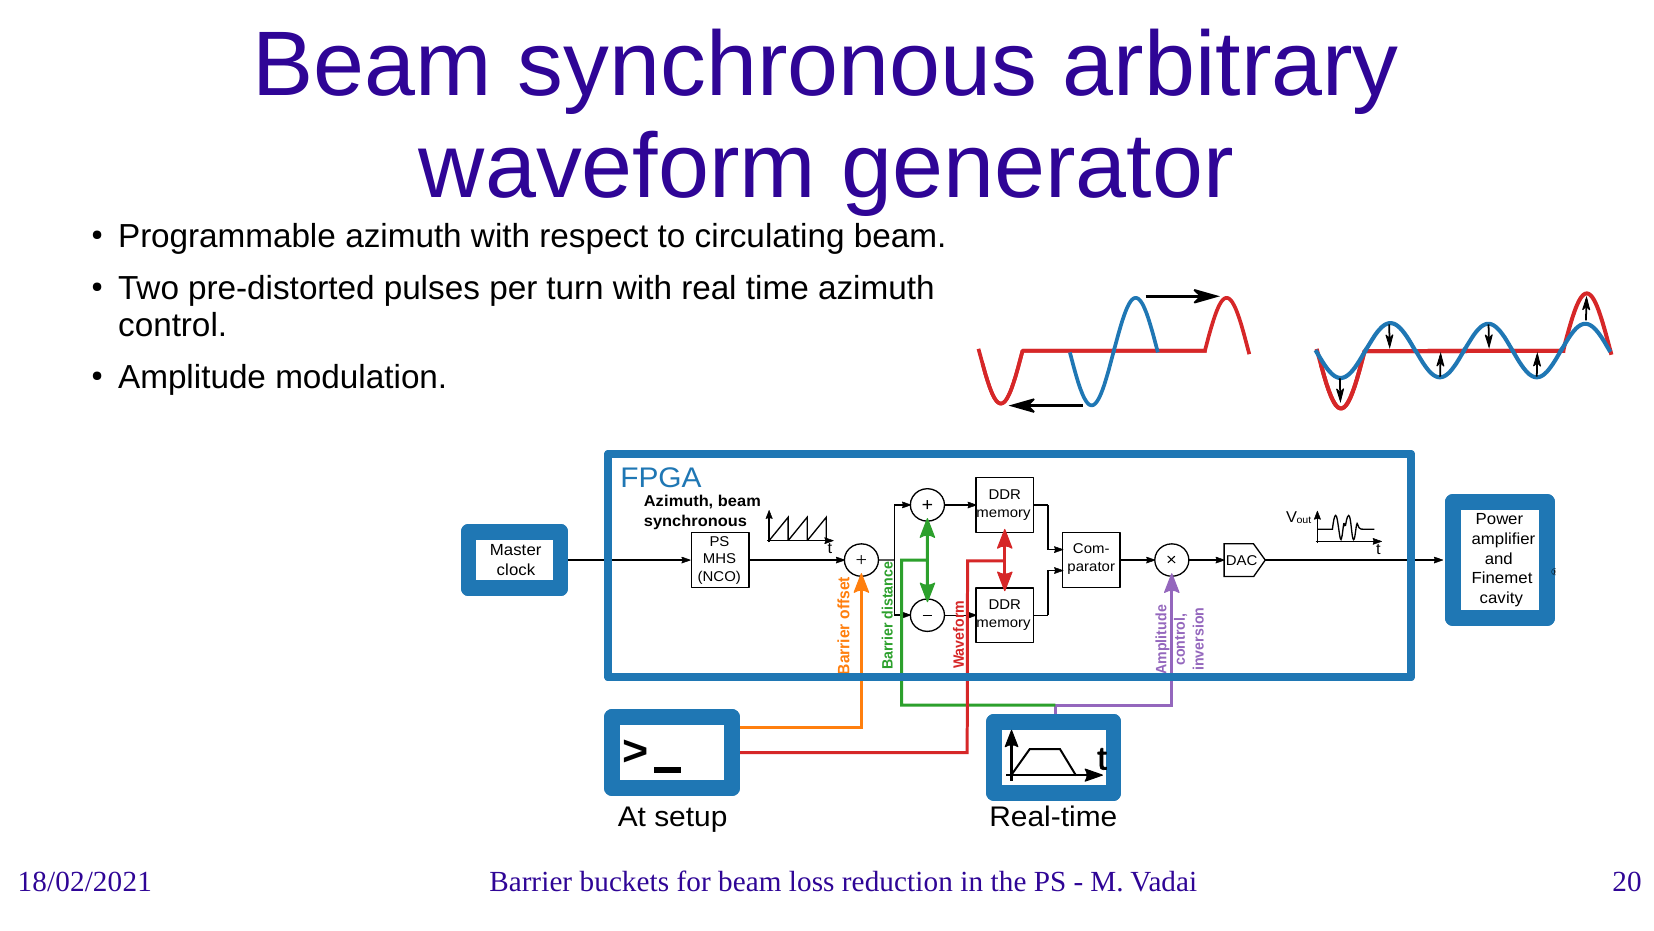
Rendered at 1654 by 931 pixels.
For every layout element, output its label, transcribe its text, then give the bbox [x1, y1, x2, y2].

list Programmable azimuth with respect to circulating beam. Two pre-distorted pulses per turn with real time azimuth control. Amplitude modulation. [82, 217, 958, 437]
picture [975, 286, 1615, 416]
title Beam synchronous arbitrary waveform generator [82, 12, 1571, 218]
picture [460, 450, 1556, 833]
